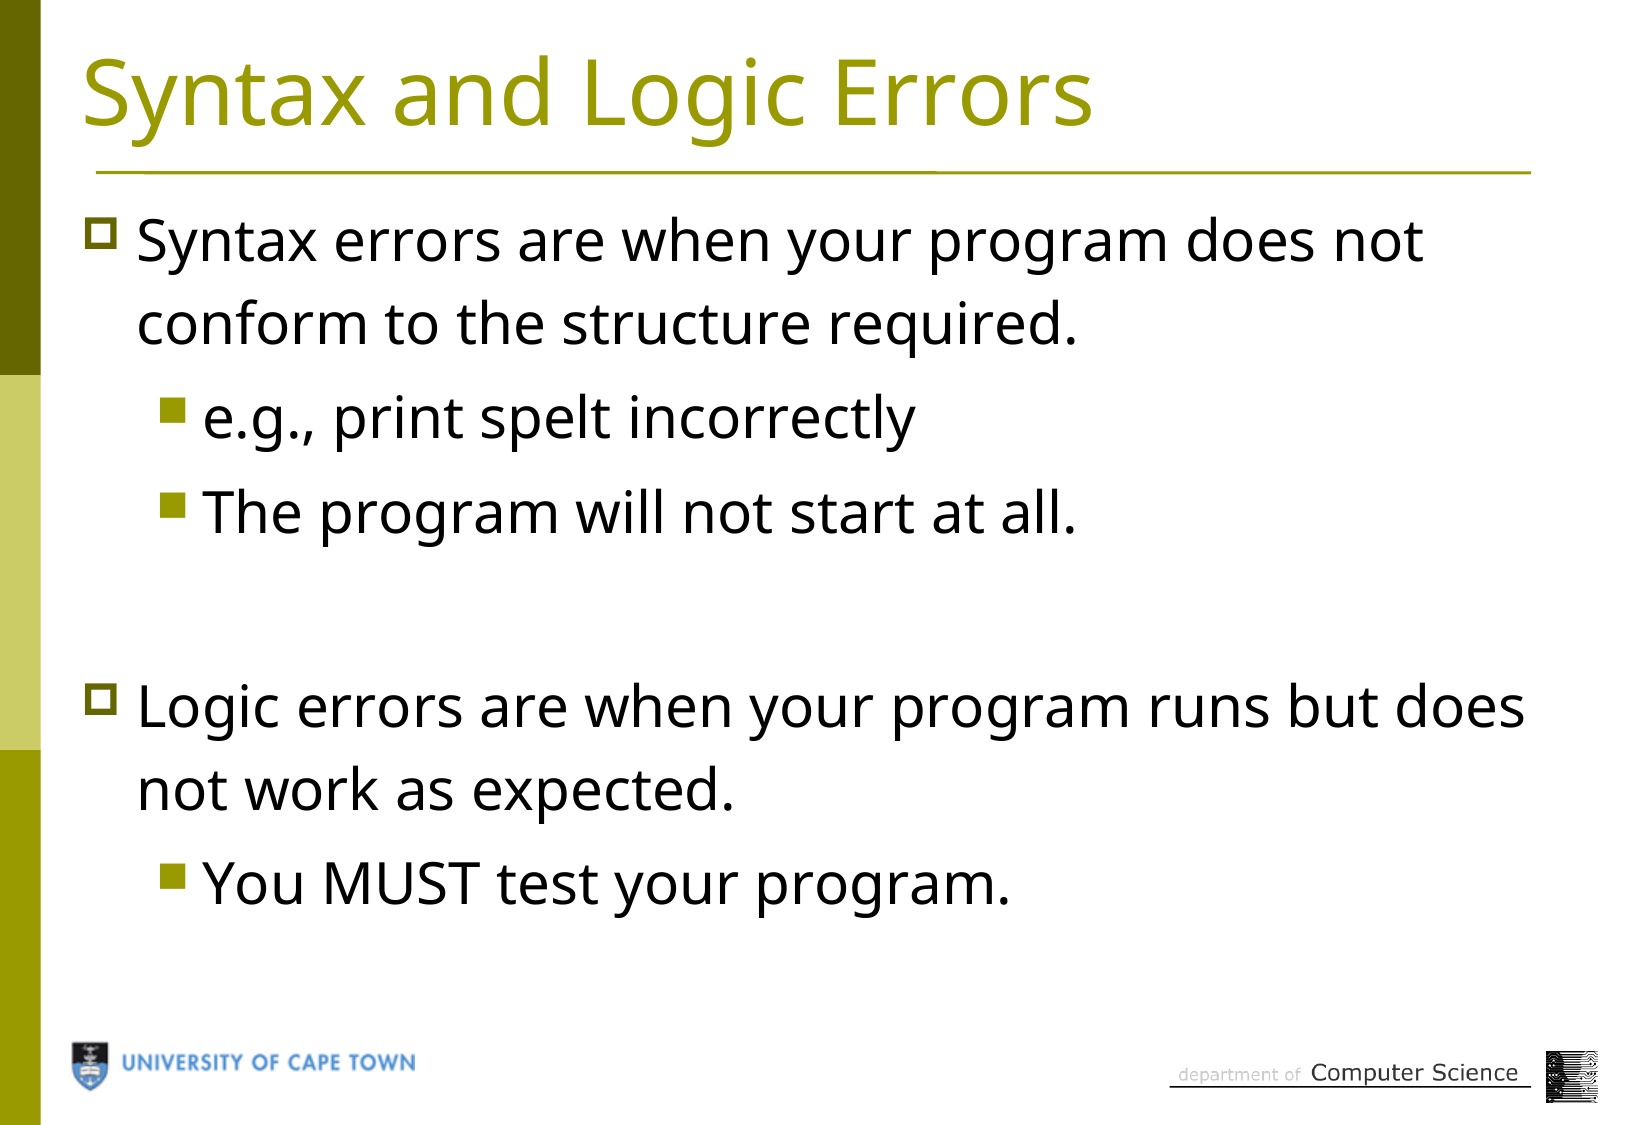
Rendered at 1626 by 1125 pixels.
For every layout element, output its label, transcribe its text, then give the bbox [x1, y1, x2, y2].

list Syntax errors are when your program does not conform to the structure required. e.g., print spelt incorrectly The program will not start at all. Logic errors are when your program runs but does not work as expected. You MUST test your program. [81, 196, 1543, 1005]
title Syntax and Logic Errors [81, 29, 1543, 172]
picture [1169, 1043, 1532, 1091]
picture [61, 1024, 415, 1103]
picture [1546, 1051, 1598, 1103]
